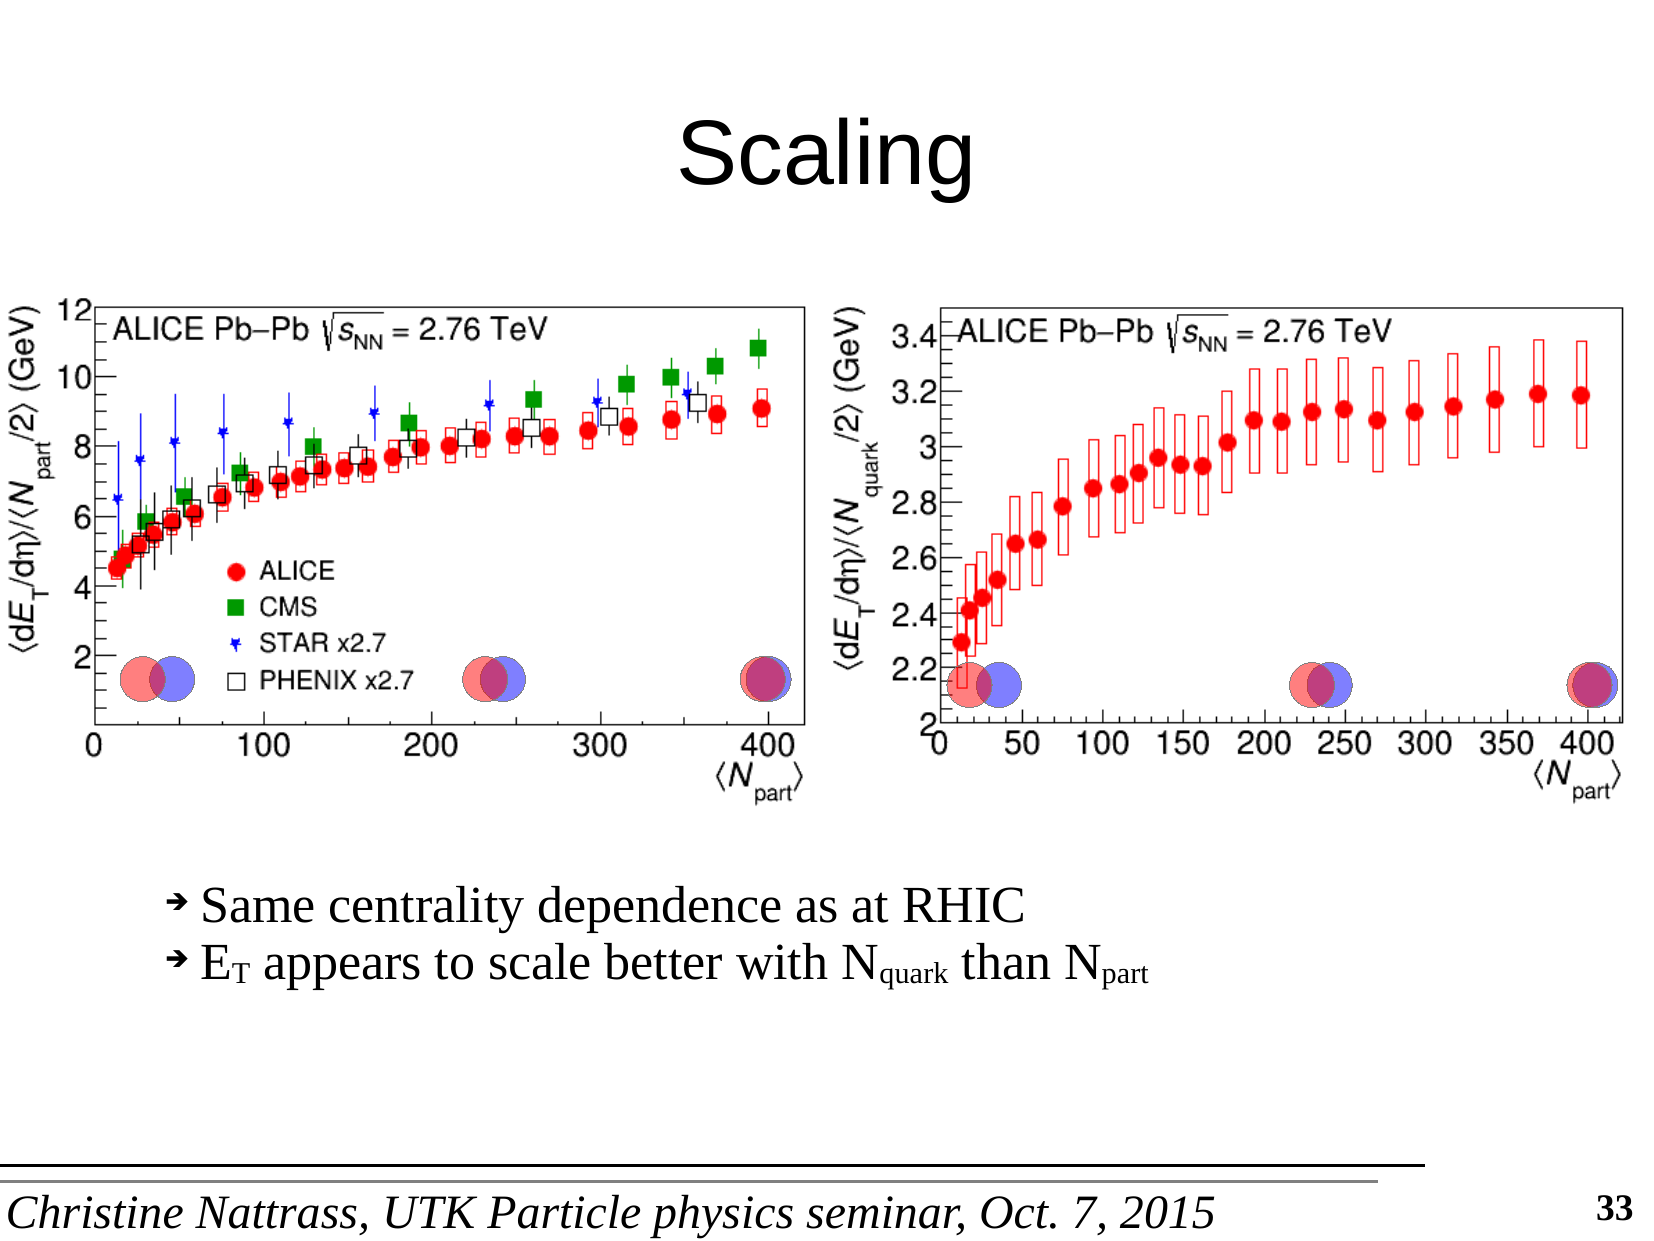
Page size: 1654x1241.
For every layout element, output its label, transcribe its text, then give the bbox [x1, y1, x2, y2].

text_box [1566, 662, 1618, 708]
text_box [1289, 662, 1353, 708]
text_box Same centrality dependence as at RHIC ET appears to scale better with Nquark than Npart [150, 868, 1591, 1186]
text_box [740, 656, 792, 702]
title Scaling [82, 49, 1571, 257]
text_box [946, 662, 1022, 708]
text_box [462, 656, 526, 702]
text_box [120, 656, 195, 702]
picture [3, 295, 1647, 813]
